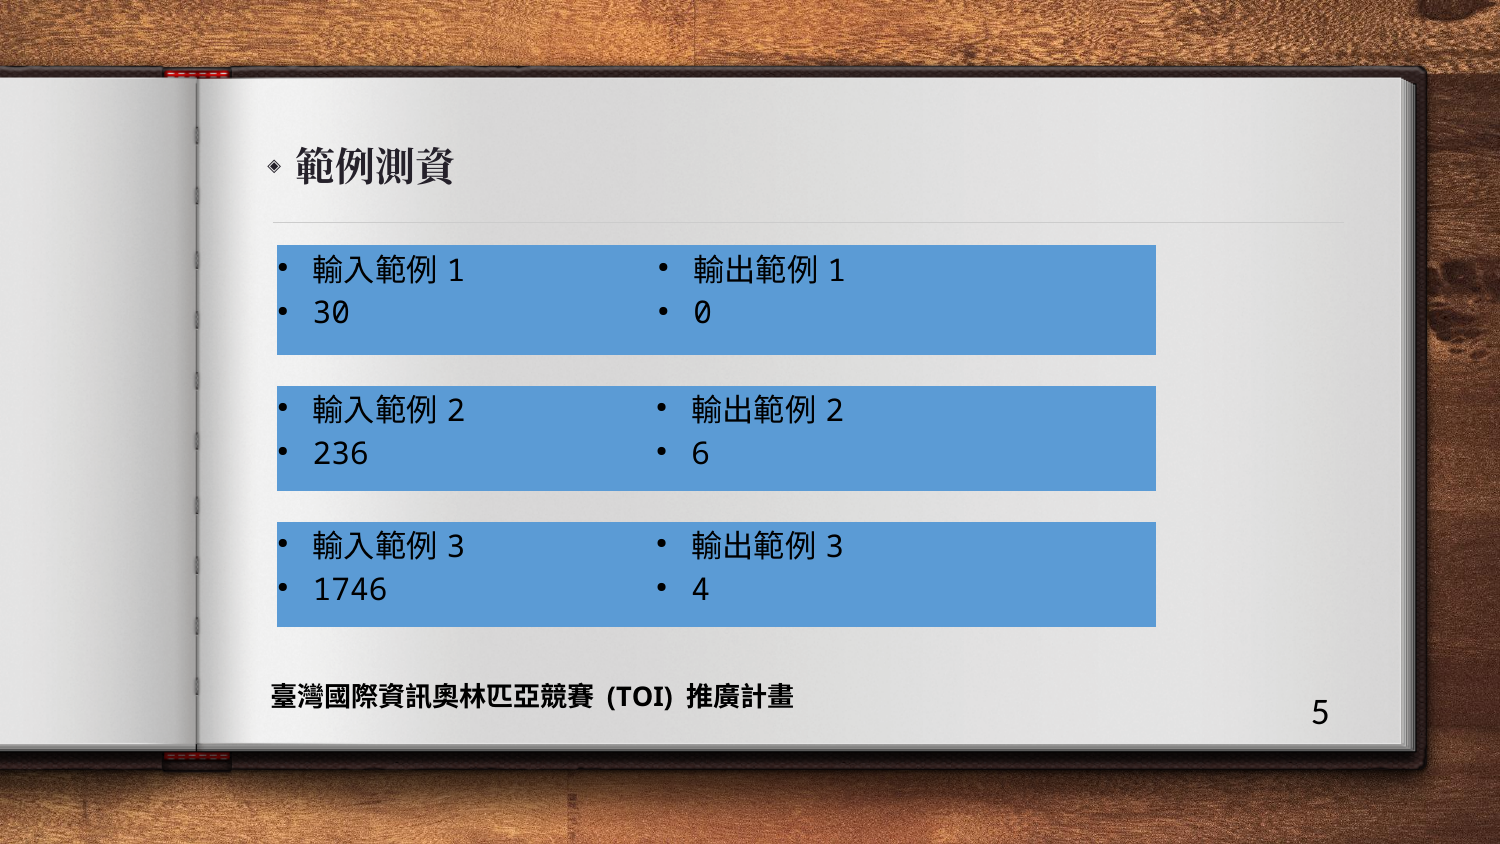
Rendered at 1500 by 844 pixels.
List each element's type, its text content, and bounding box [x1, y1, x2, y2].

text_box [1295, 672, 1386, 737]
table_header 輸出範例3 4 [656, 522, 1156, 627]
table_header 輸出範例1 0 [658, 245, 1156, 355]
table_header 輸入範例2 236 [277, 386, 656, 491]
table_header 輸入範例1 30 [277, 245, 658, 355]
table_header 輸出範例2 6 [656, 386, 1156, 491]
table_header 輸入範例3 1746 [277, 522, 656, 627]
list 範例測資 [252, 126, 1296, 205]
